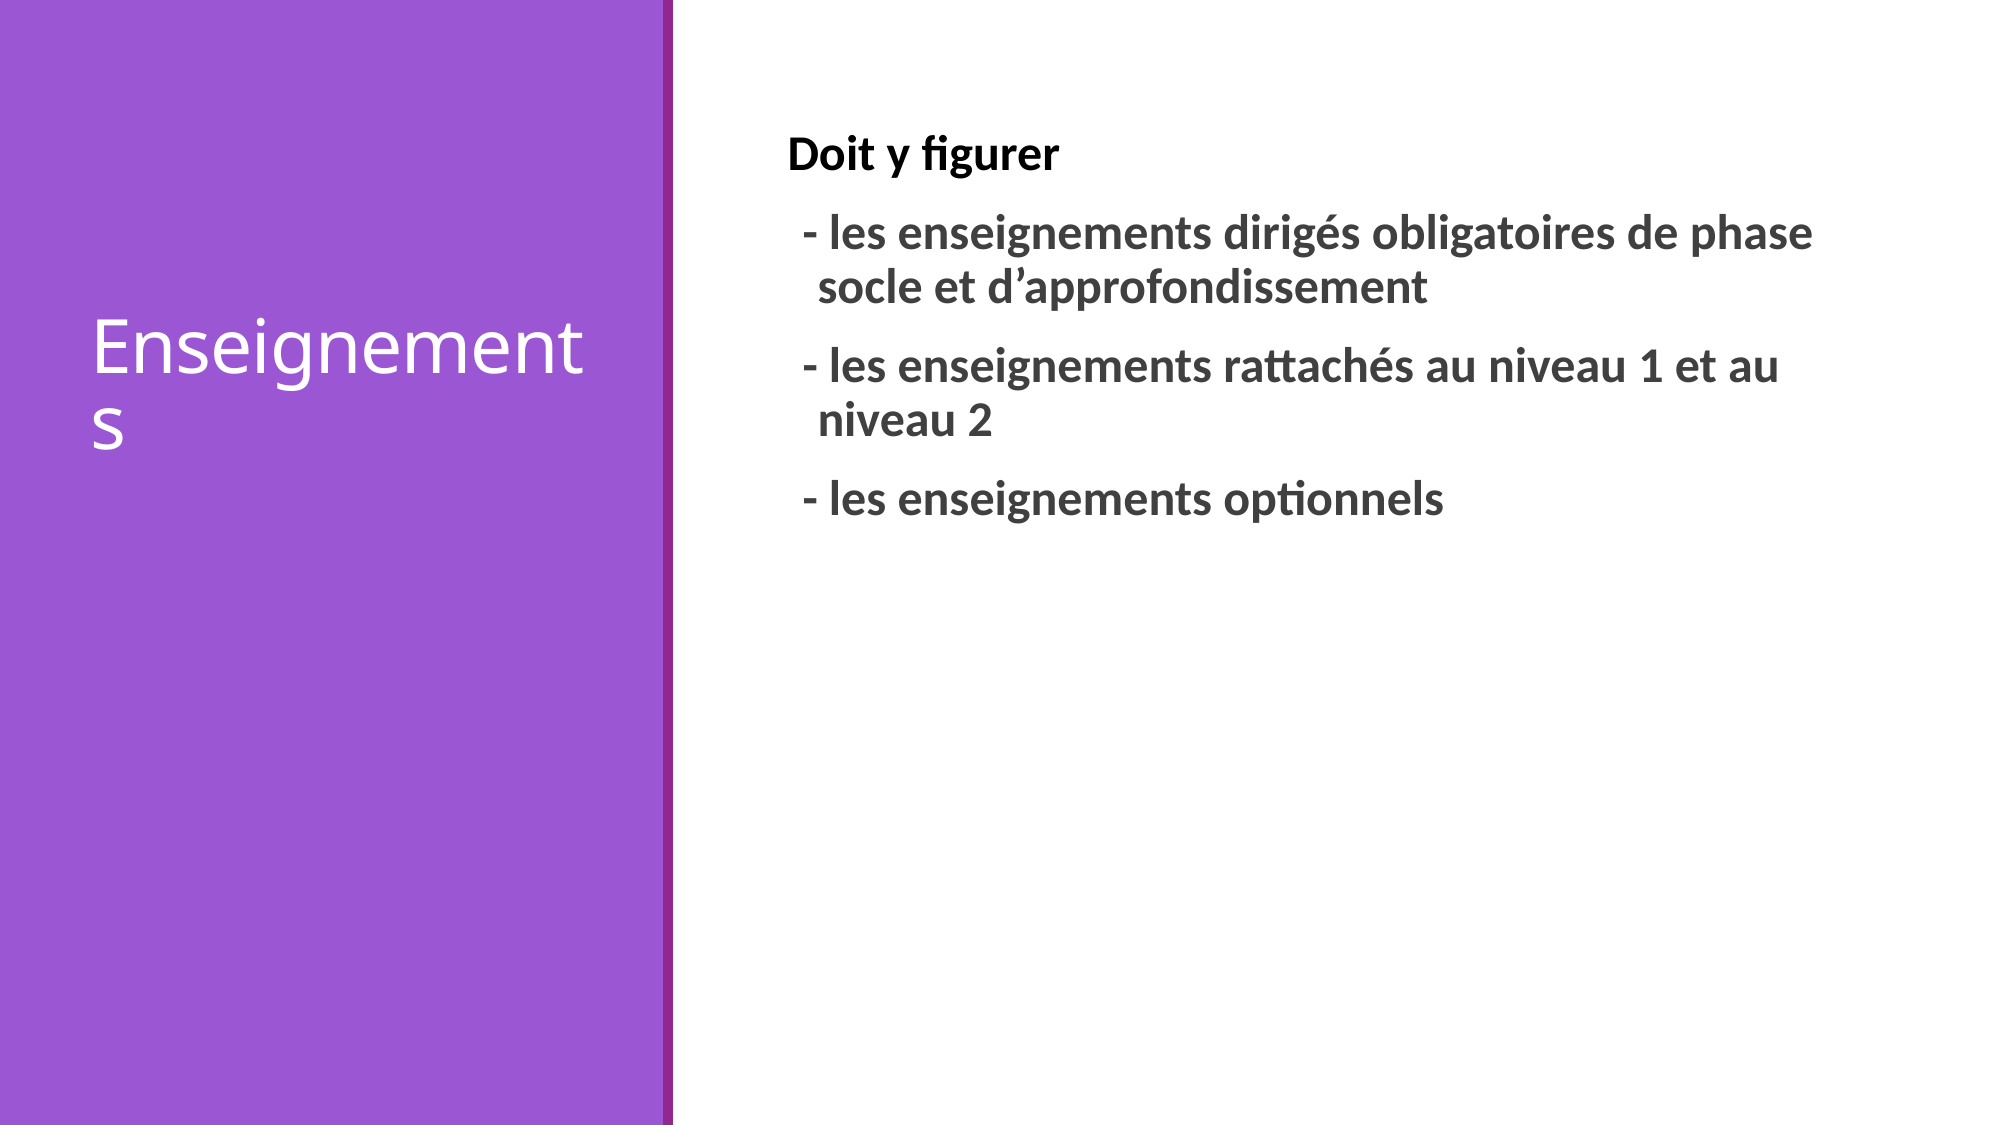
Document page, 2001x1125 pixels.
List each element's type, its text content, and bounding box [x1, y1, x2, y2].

list Doit y figurer - les enseignements dirigés obligatoires de phase socle et d’approfondissement - les enseignements rattachés au niveau 1 et au niveau 2 - les enseignements optionnels [787, 120, 1853, 983]
title Enseignements [75, 97, 601, 473]
